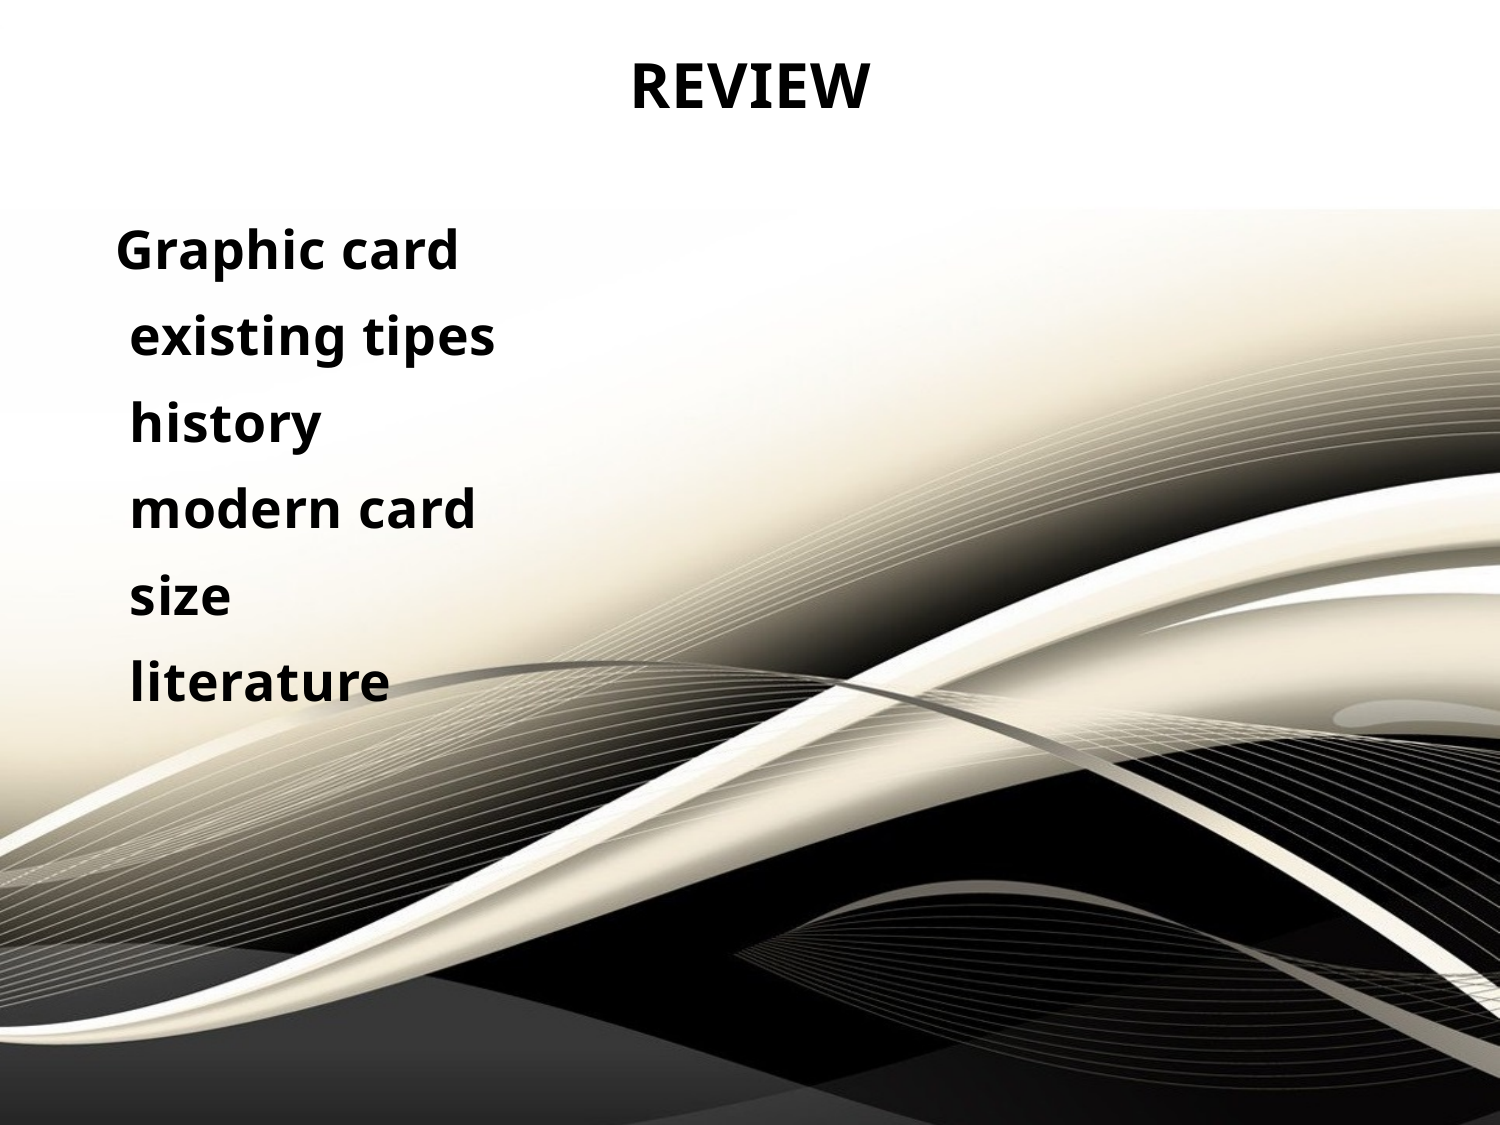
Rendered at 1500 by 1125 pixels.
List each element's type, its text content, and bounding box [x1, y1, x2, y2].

picture [0, 0, 1500, 1125]
title review [100, 0, 1401, 129]
list Graphic card existing tipes history modern card size literature [100, 208, 1401, 787]
